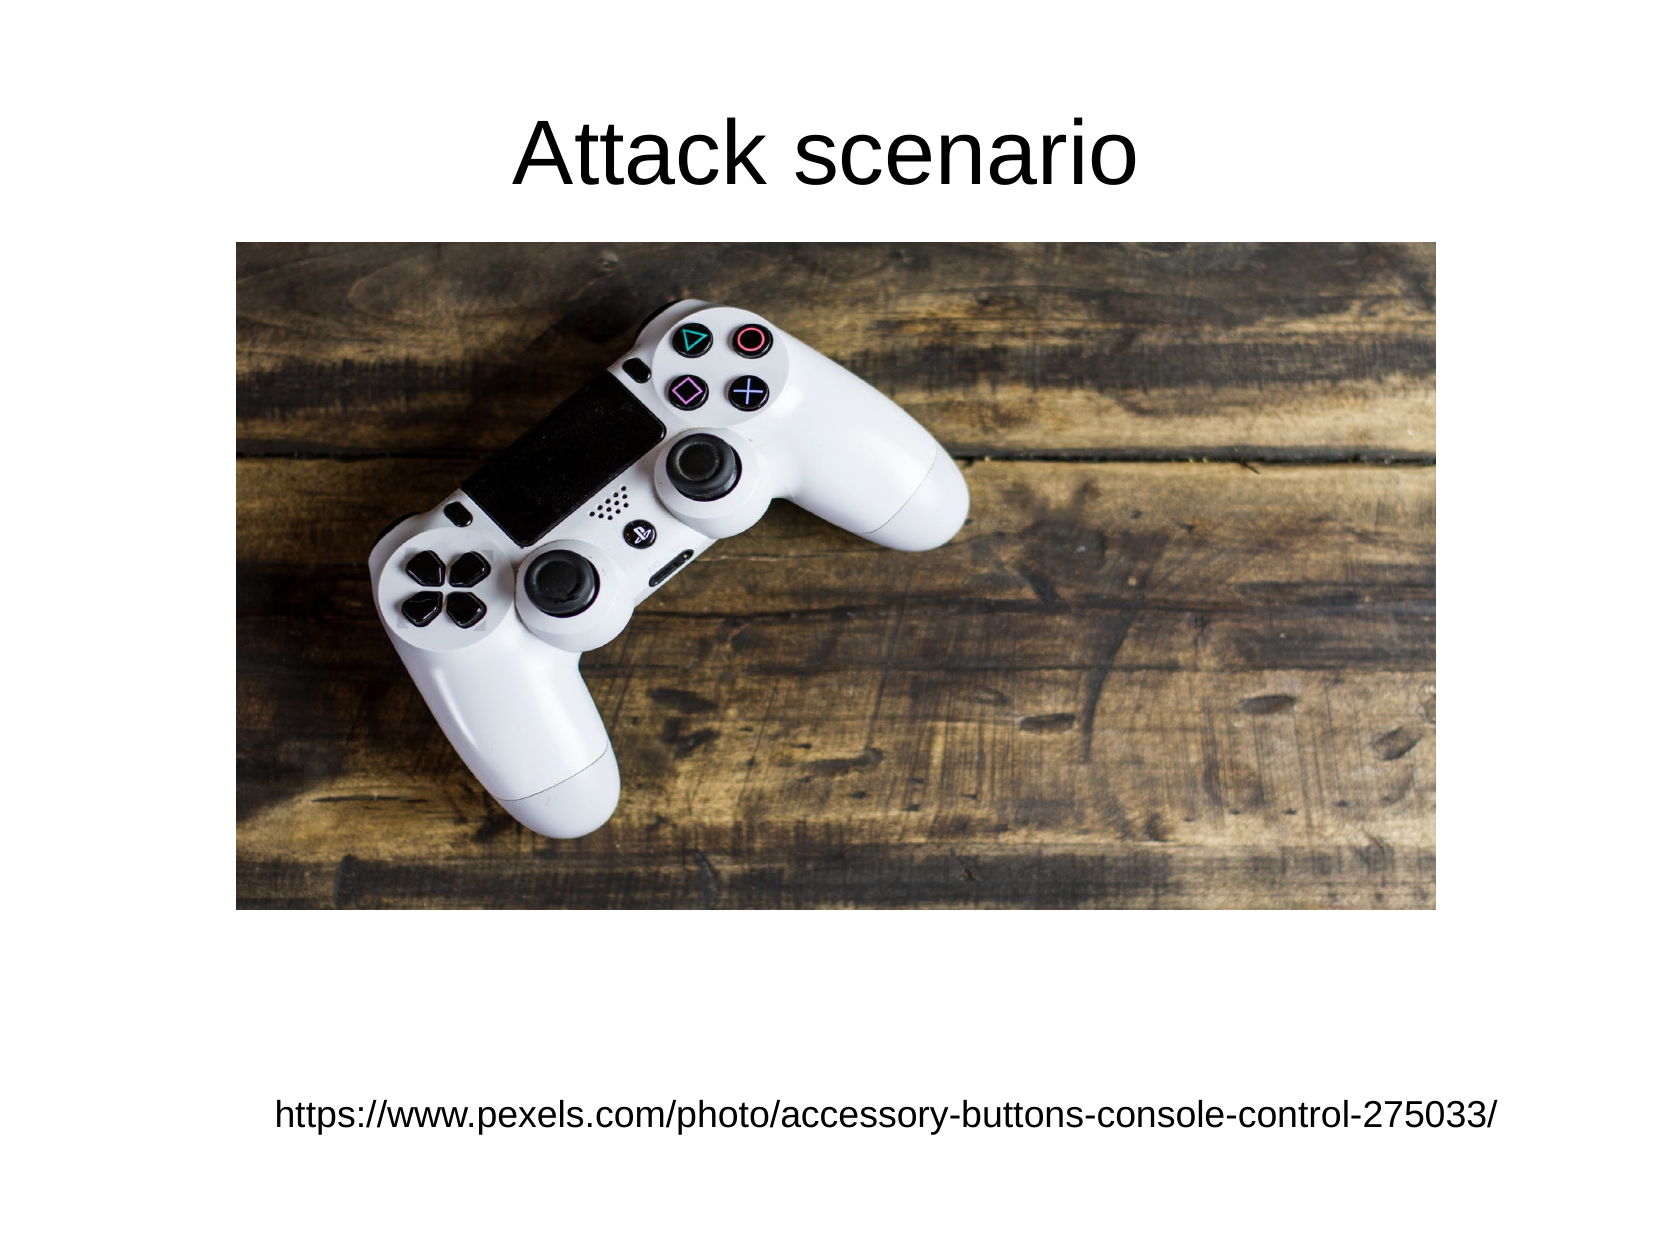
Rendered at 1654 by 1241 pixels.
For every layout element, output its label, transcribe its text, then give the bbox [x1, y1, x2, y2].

title Attack scenario [82, 49, 1571, 257]
text_box https://www.pexels.com/photo/accessory-buttons-console-control-275033/ [259, 1086, 1510, 1144]
picture [236, 242, 1436, 910]
